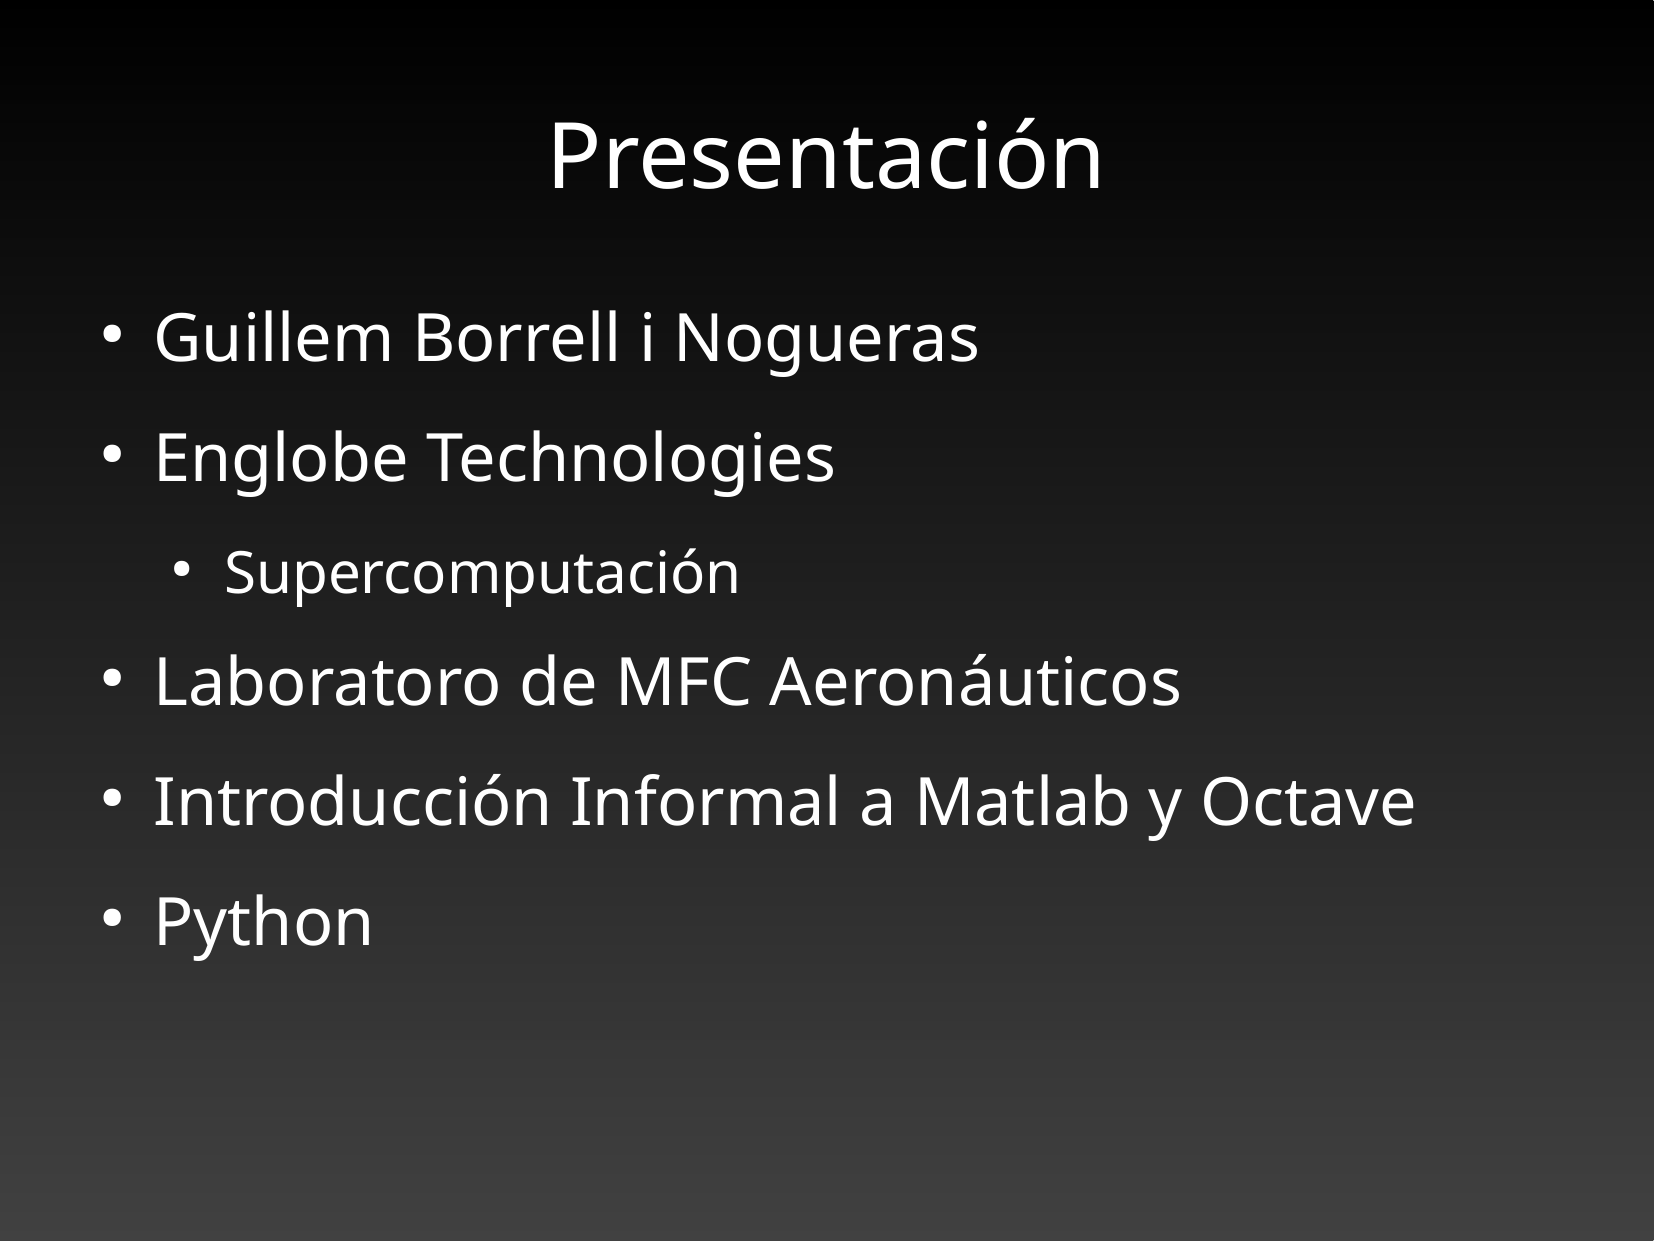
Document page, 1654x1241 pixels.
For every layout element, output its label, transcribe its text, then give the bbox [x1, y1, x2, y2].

list Guillem Borrell i Nogueras Englobe Technologies Supercomputación Laboratoro de MFC Aeronáuticos Introducción Informal a Matlab y Octave Python [82, 290, 1571, 1109]
title Presentación [82, 49, 1571, 257]
